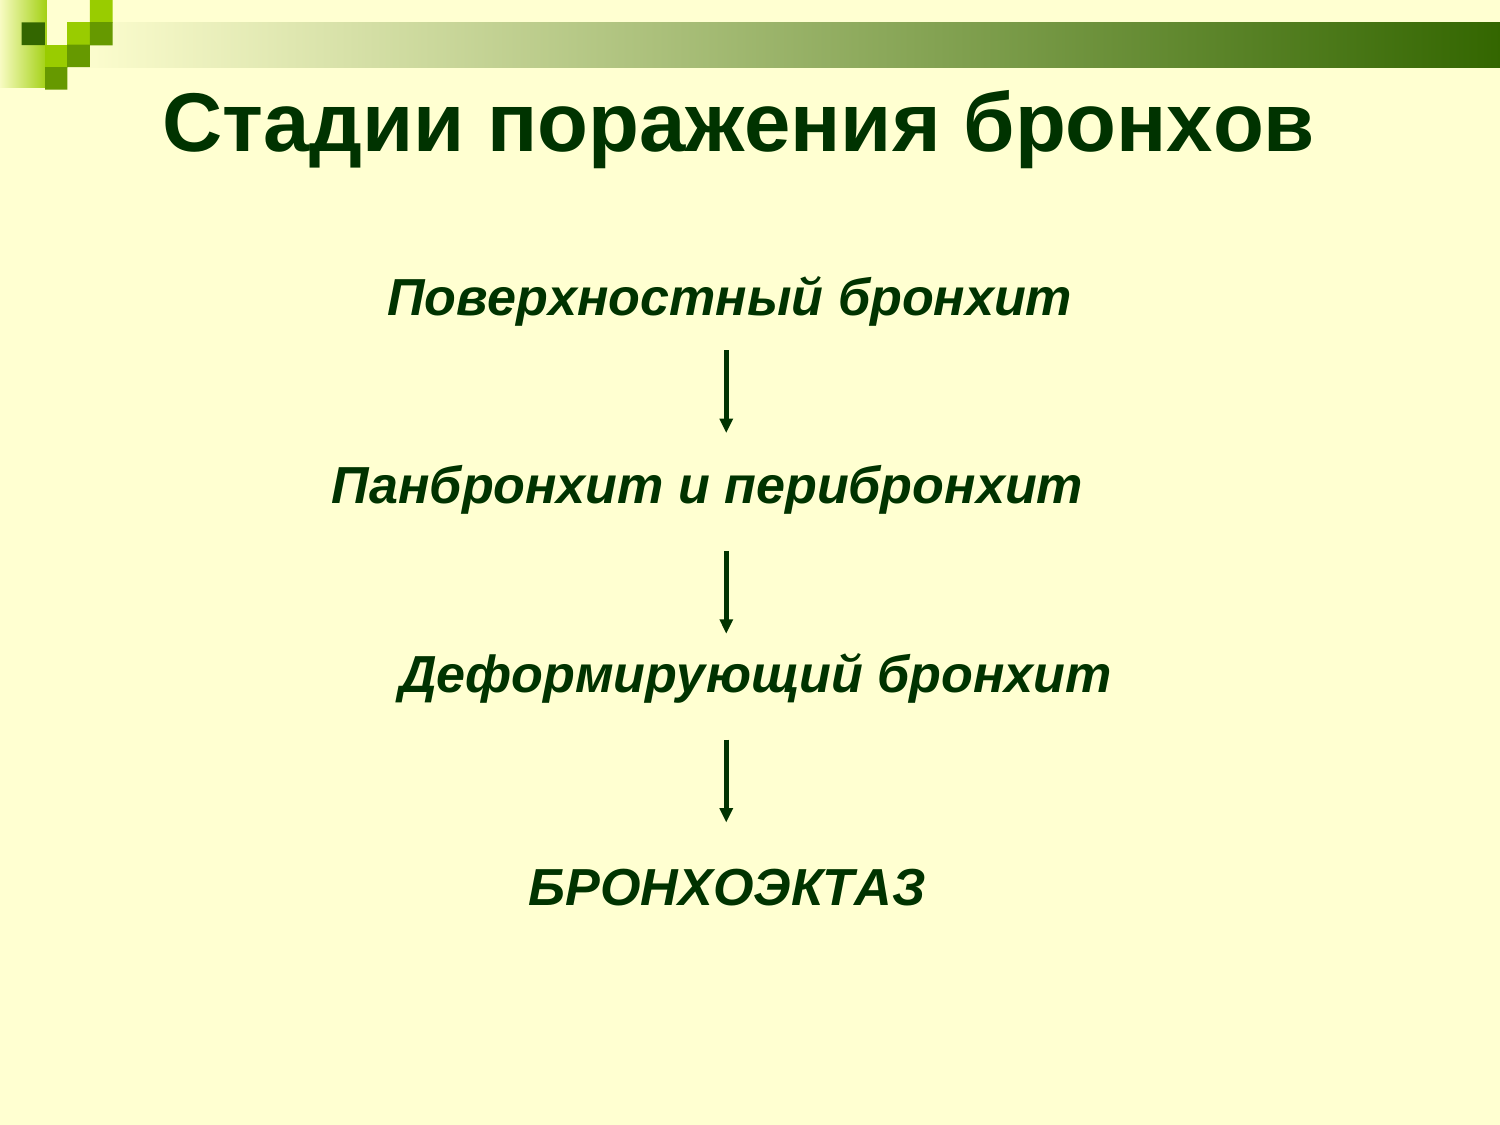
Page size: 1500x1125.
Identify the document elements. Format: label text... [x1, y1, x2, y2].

text_box Поверхностный бронхит [372, 255, 1088, 334]
title Стадии поражения бронхов [76, 42, 1402, 193]
text_box Деформирующий бронхит [384, 633, 1127, 712]
text_box Панбронхит и перибронхит [317, 444, 1099, 523]
text_box БРОНХОЭКТАЗ [514, 846, 941, 924]
